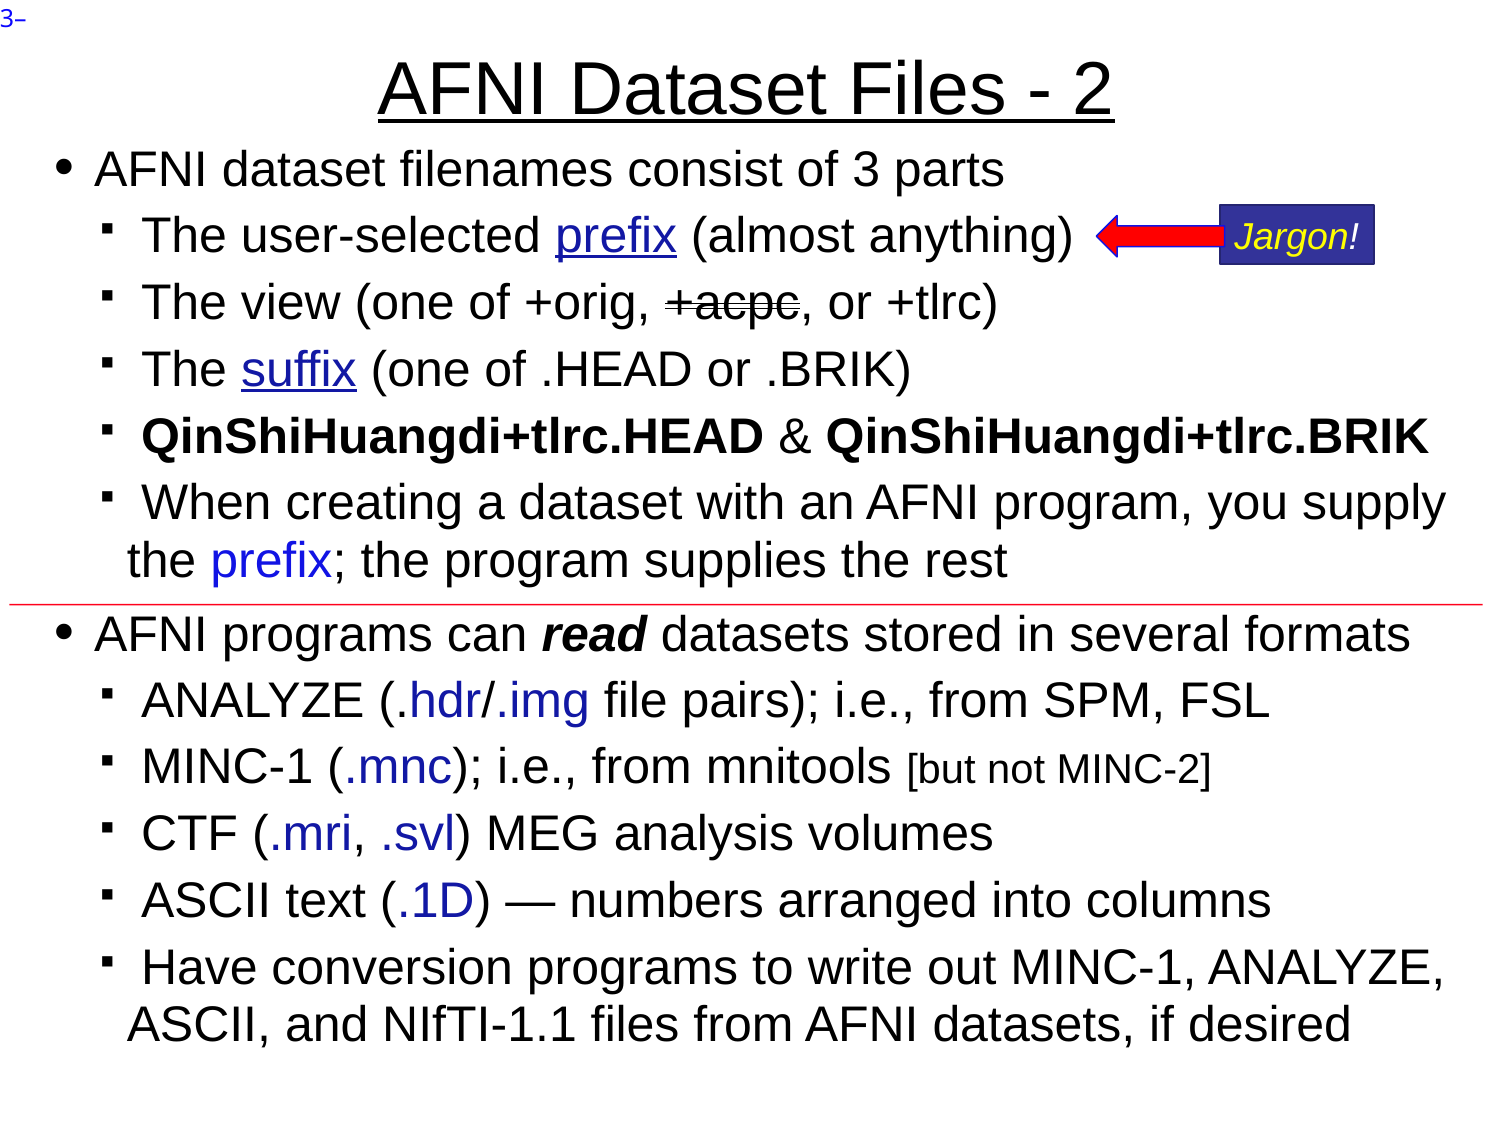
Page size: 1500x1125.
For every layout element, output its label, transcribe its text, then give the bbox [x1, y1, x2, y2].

text_box Jargon! [1219, 204, 1374, 265]
text_box [1096, 215, 1225, 257]
list AFNI dataset filenames consist of 3 parts The user-selected prefix (almost anything) The view (one of +orig, +acpc, or +tlrc) The suffix (one of .HEAD or .BRIK) QinShiHuangdi+tlrc.HEAD & QinShiHuangdi+tlrc.BRIK When creating a dataset with an AFNI program, you supply the prefix; the program supplies the rest AFNI programs can read datasets stored in several formats ANALYZE (.hdr/.img file pairs); i.e., from SPM, FSL MINC-1 (.mnc); i.e., from mnitools [but not MINC-2] CTF (.mri, .svl) MEG analysis volumes ASCII text (.1D) — numbers arranged into columns Have conversion programs to write out MINC-1, ANALYZE, ASCII, and NIfTI-1.1 files from AFNI datasets, if desired [37, 138, 1477, 603]
title AFNI Dataset Files - 2 [109, 22, 1385, 138]
list AFNI dataset filenames consist of 3 parts The user-selected prefix (almost anything) The view (one of +orig, +acpc, or +tlrc) The suffix (one of .HEAD or .BRIK) QinShiHuangdi+tlrc.HEAD & QinShiHuangdi+tlrc.BRIK When creating a dataset with an AFNI program, you supply the prefix; the program supplies the rest AFNI programs can read datasets stored in several formats ANALYZE (.hdr/.img file pairs); i.e., from SPM, FSL MINC-1 (.mnc); i.e., from mnitools [but not MINC-2] CTF (.mri, .svl) MEG analysis volumes ASCII text (.1D) — numbers arranged into columns Have conversion programs to write out MINC-1, ANALYZE, ASCII, and NIfTI-1.1 files from AFNI datasets, if desired [37, 606, 1477, 1115]
